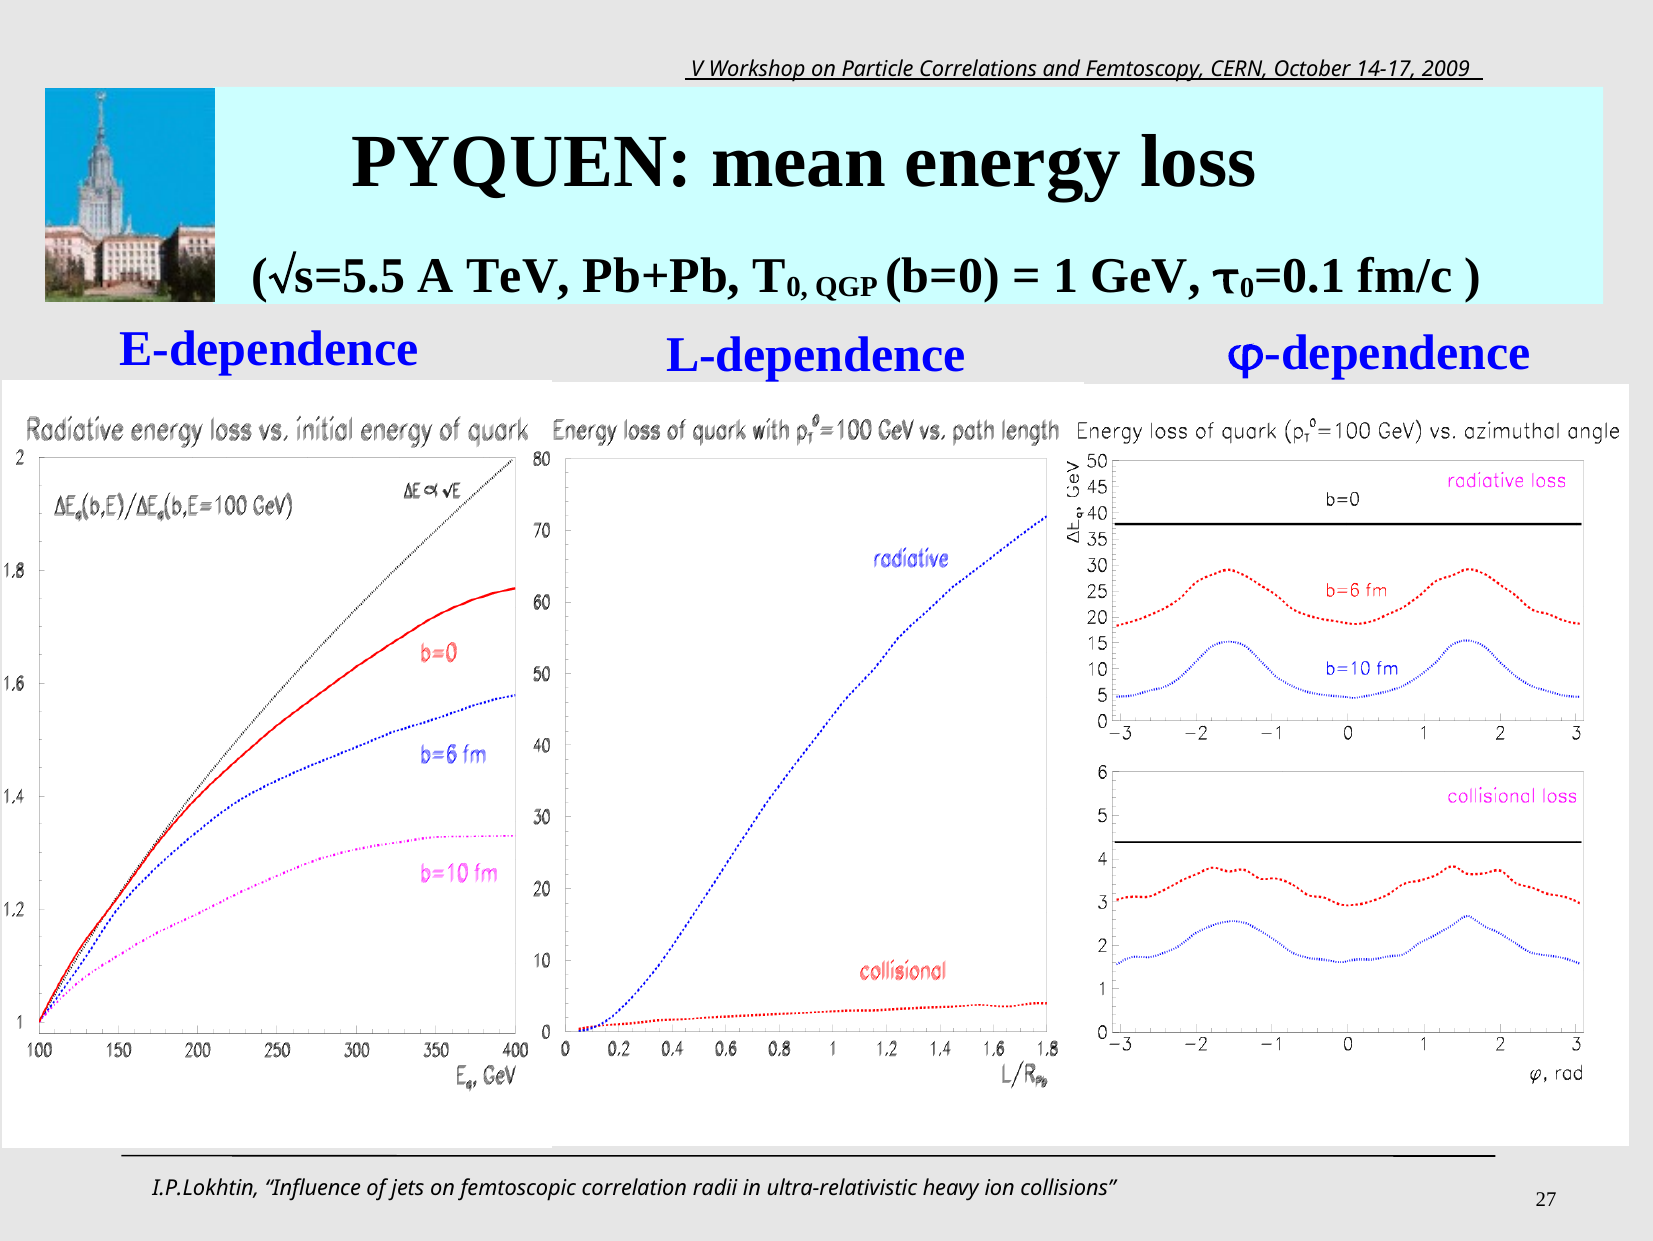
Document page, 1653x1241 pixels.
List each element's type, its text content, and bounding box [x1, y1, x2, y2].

picture [45, 90, 121, 302]
picture [2, 380, 1629, 1148]
text_box -dependence [1227, 324, 1538, 391]
title PYQUEN: mean energy loss (√s=5.5 A TeV, Pb+Pb, T0, QGP (b=0) = 1 GeV, 0=0.1 fm/c ) [121, 91, 1525, 314]
text_box L-dependence [666, 326, 967, 393]
text_box E-dependence [119, 320, 420, 387]
